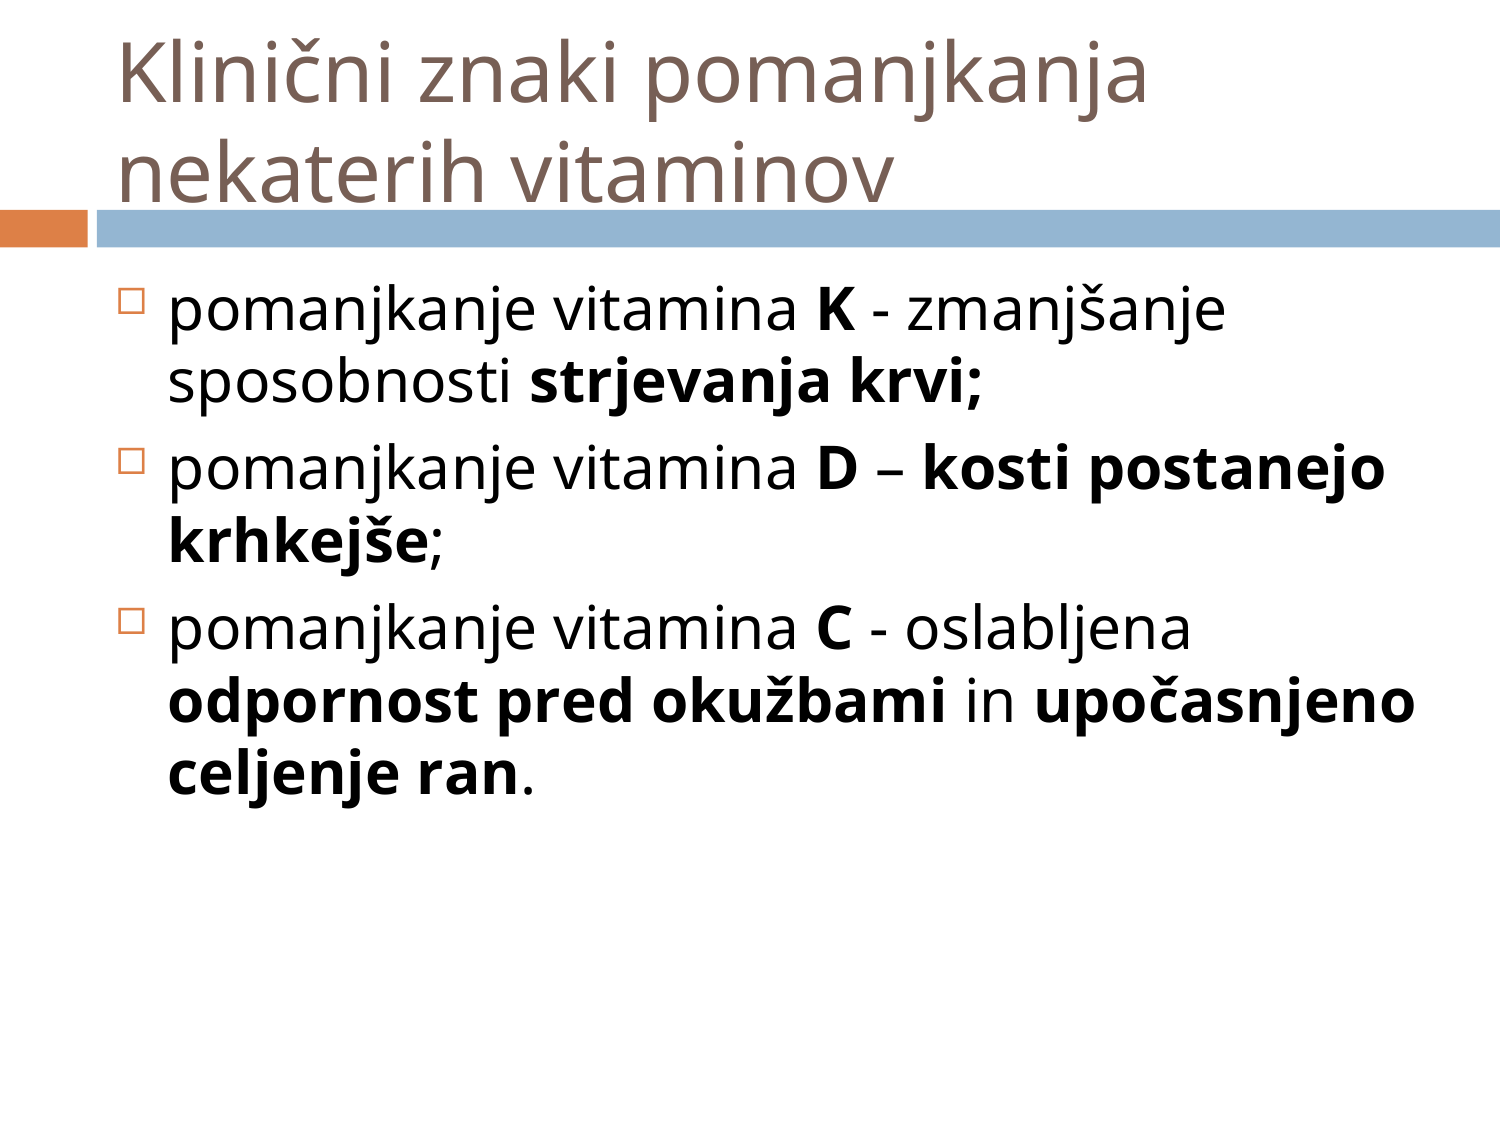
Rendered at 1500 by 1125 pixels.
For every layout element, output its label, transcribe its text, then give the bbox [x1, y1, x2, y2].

list pomanjkanje vitamina K - zmanjšanje sposobnosti strjevanja krvi; pomanjkanje vitamina D – kosti postanejo krhkejše; pomanjkanje vitamina C - oslabljena odpornost pred okužbami in upočasnjeno celjenje ran. [100, 262, 1438, 1001]
title Klinični znaki pomanjkanja nekaterih vitaminov [100, 11, 1438, 227]
